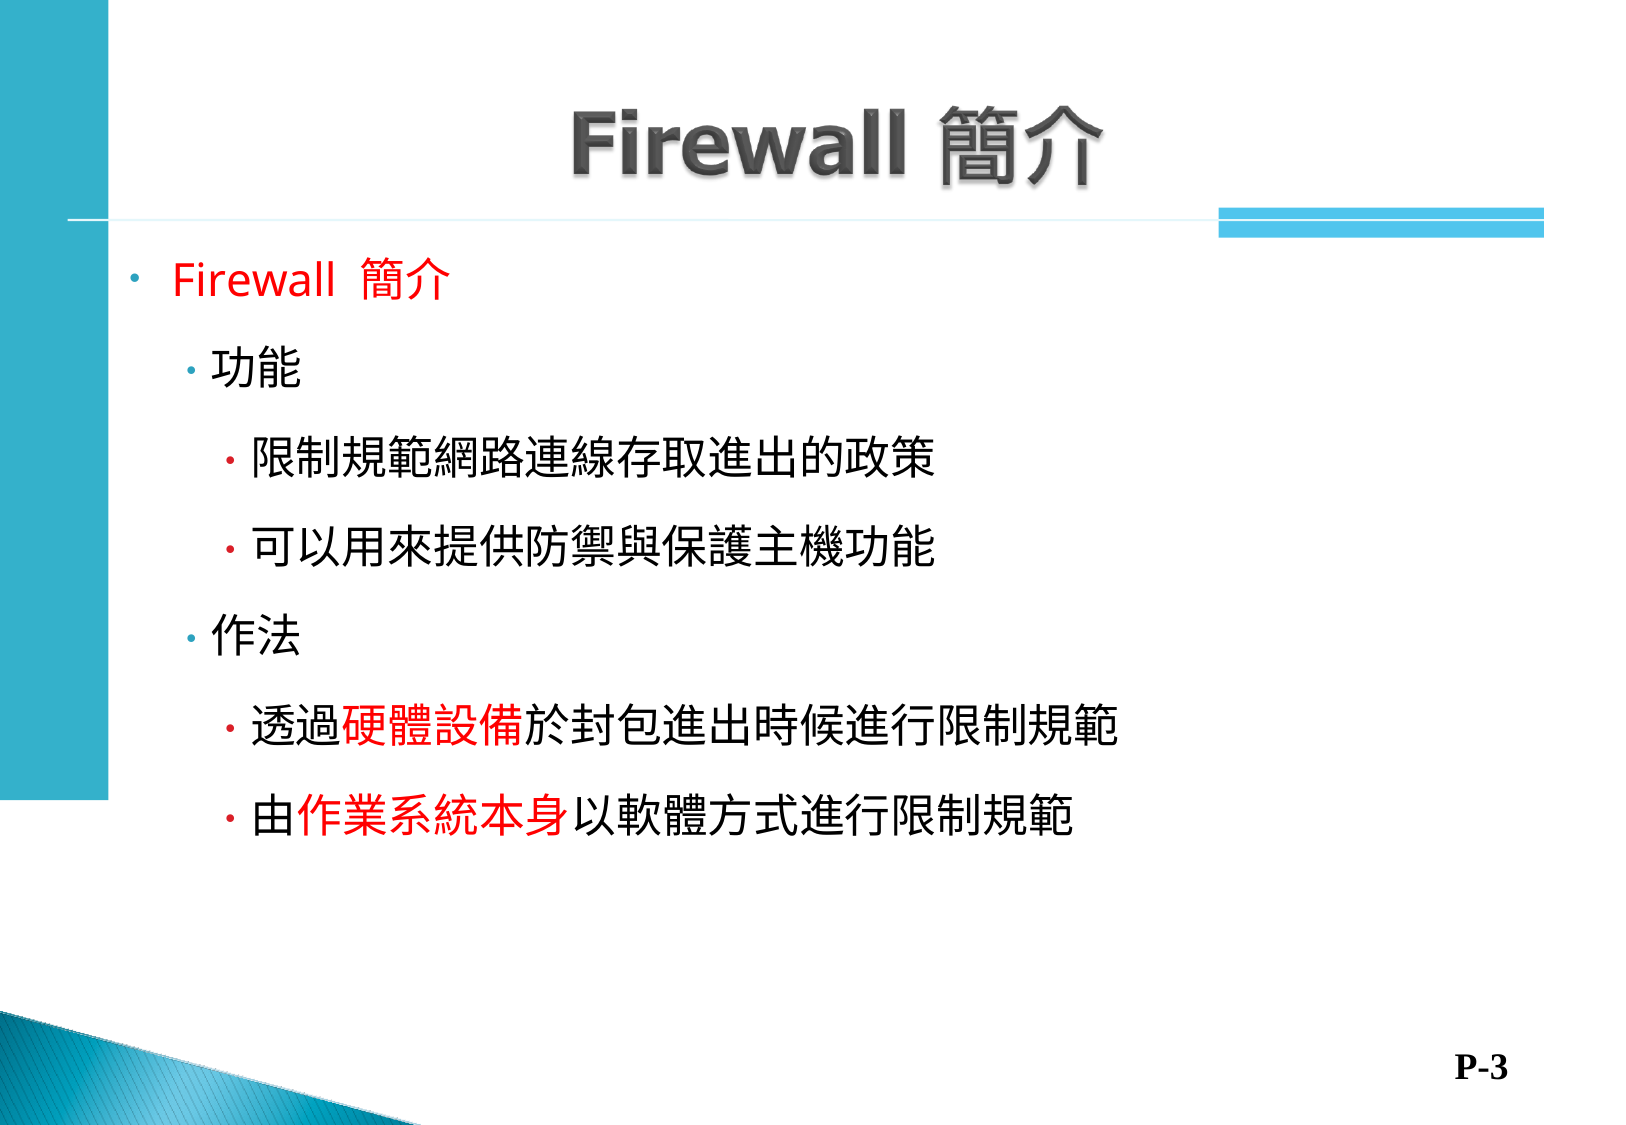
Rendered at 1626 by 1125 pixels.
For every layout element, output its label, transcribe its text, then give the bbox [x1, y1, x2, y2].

text_box P-10 [1452, 1042, 1532, 1090]
text_box Firewall 簡介 • 功能 • 限制規範網路連線存取進出的政策 • 可以用來提供防禦與保護主機功能 • 作法 • 透過硬體設備於封包進出時候進行限制規範 • 由作業系統本身以軟體方式進行限制規範 [125, 250, 1124, 844]
text_box [556, 81, 1115, 203]
